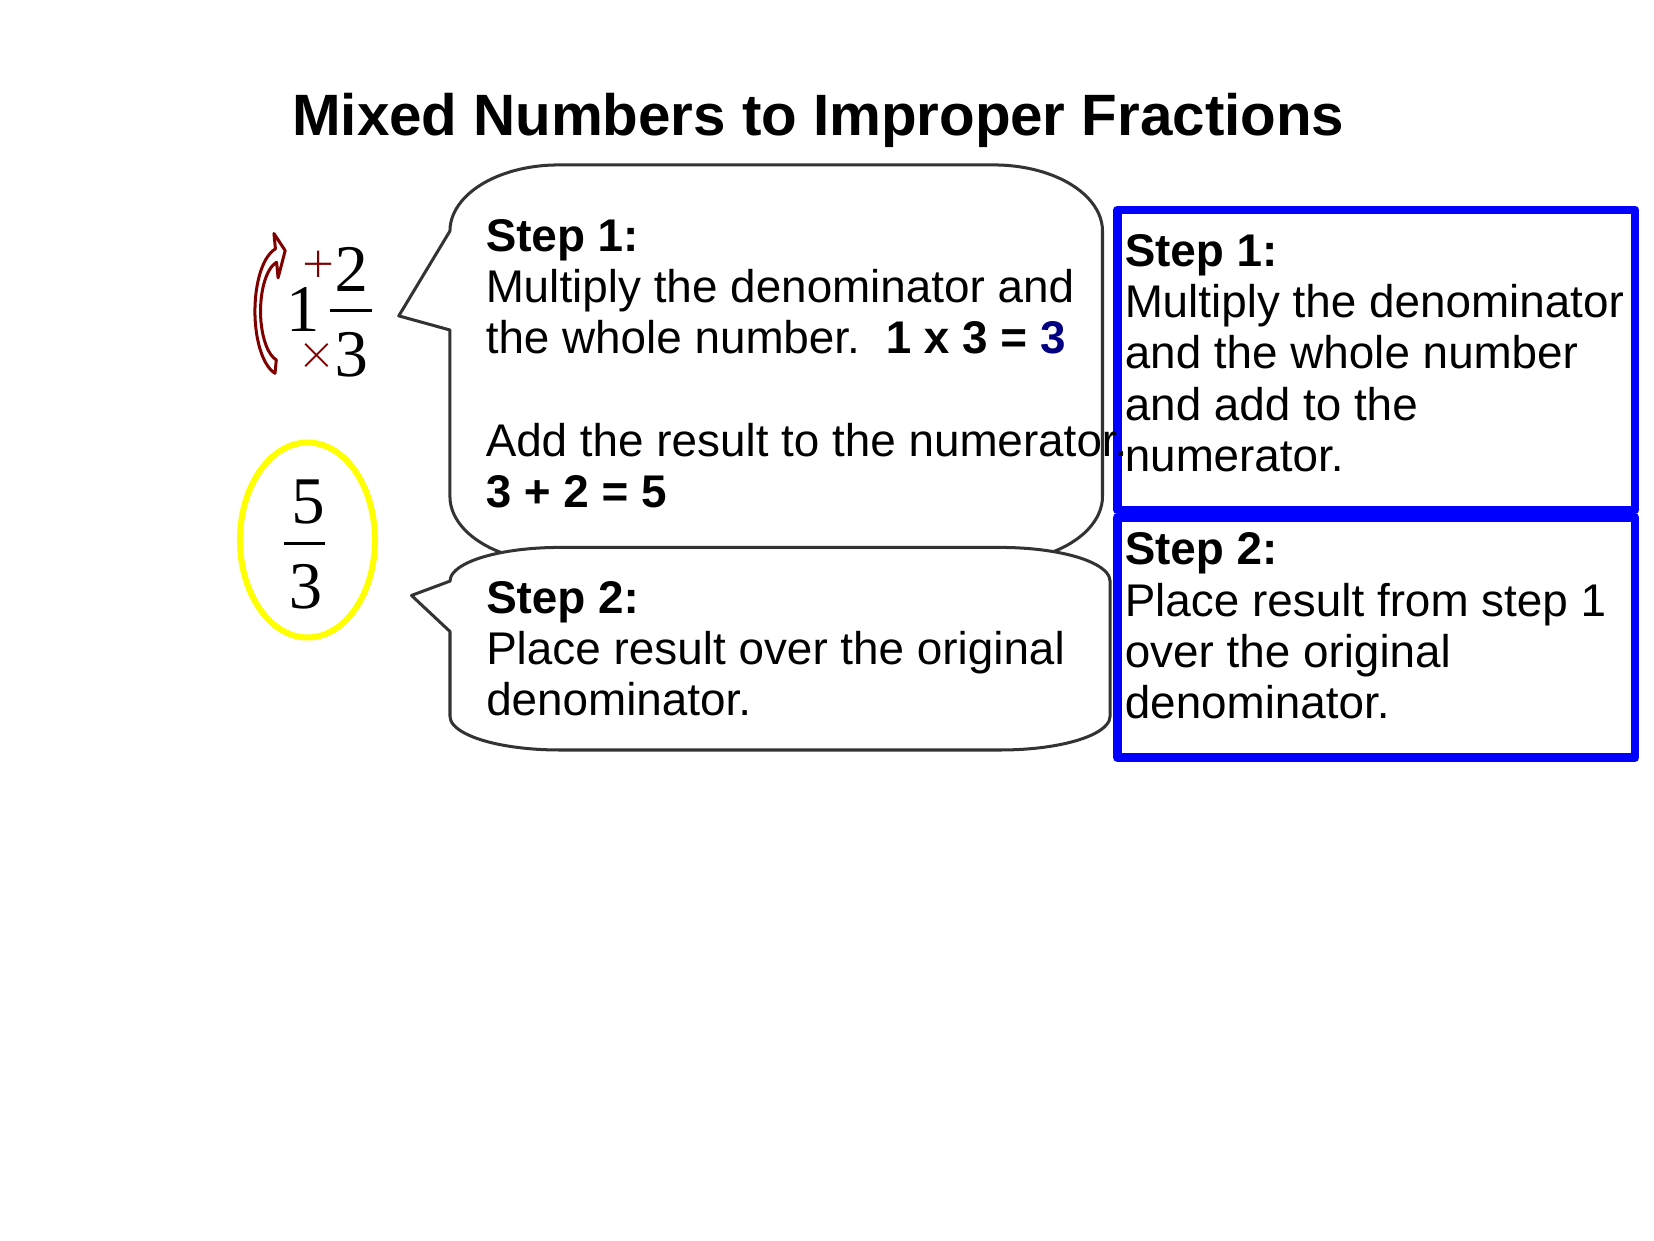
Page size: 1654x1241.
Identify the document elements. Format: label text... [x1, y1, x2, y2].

chart [274, 464, 335, 623]
text_box Step 2: Place result over the original denominator. [411, 547, 1111, 751]
text_box Step 1: Multiply the denominator and the whole number and add to the numerator. Step 2: Place result from step 1 over the original denominator. [1122, 217, 1631, 506]
chart [279, 246, 283, 264]
chart [279, 218, 382, 391]
text_box Step 1: Multiply the denominator and the whole number and add to the numerator. Step 2: Place result from step 1 over the original denominator. [1110, 217, 1651, 831]
text_box Step 1: Multiply the denominator and the whole number. 1 x 3 = 3 Add the result to the numerator. 3 + 2 = 5 [398, 164, 1103, 552]
text_box Mixed Numbers to Improper Fractions [267, 75, 1387, 157]
text_box Step 1: Multiply the denominator and the whole number and add to the numerator. Step 2: Place result from step 1 over the original denominator. [1122, 522, 1631, 753]
